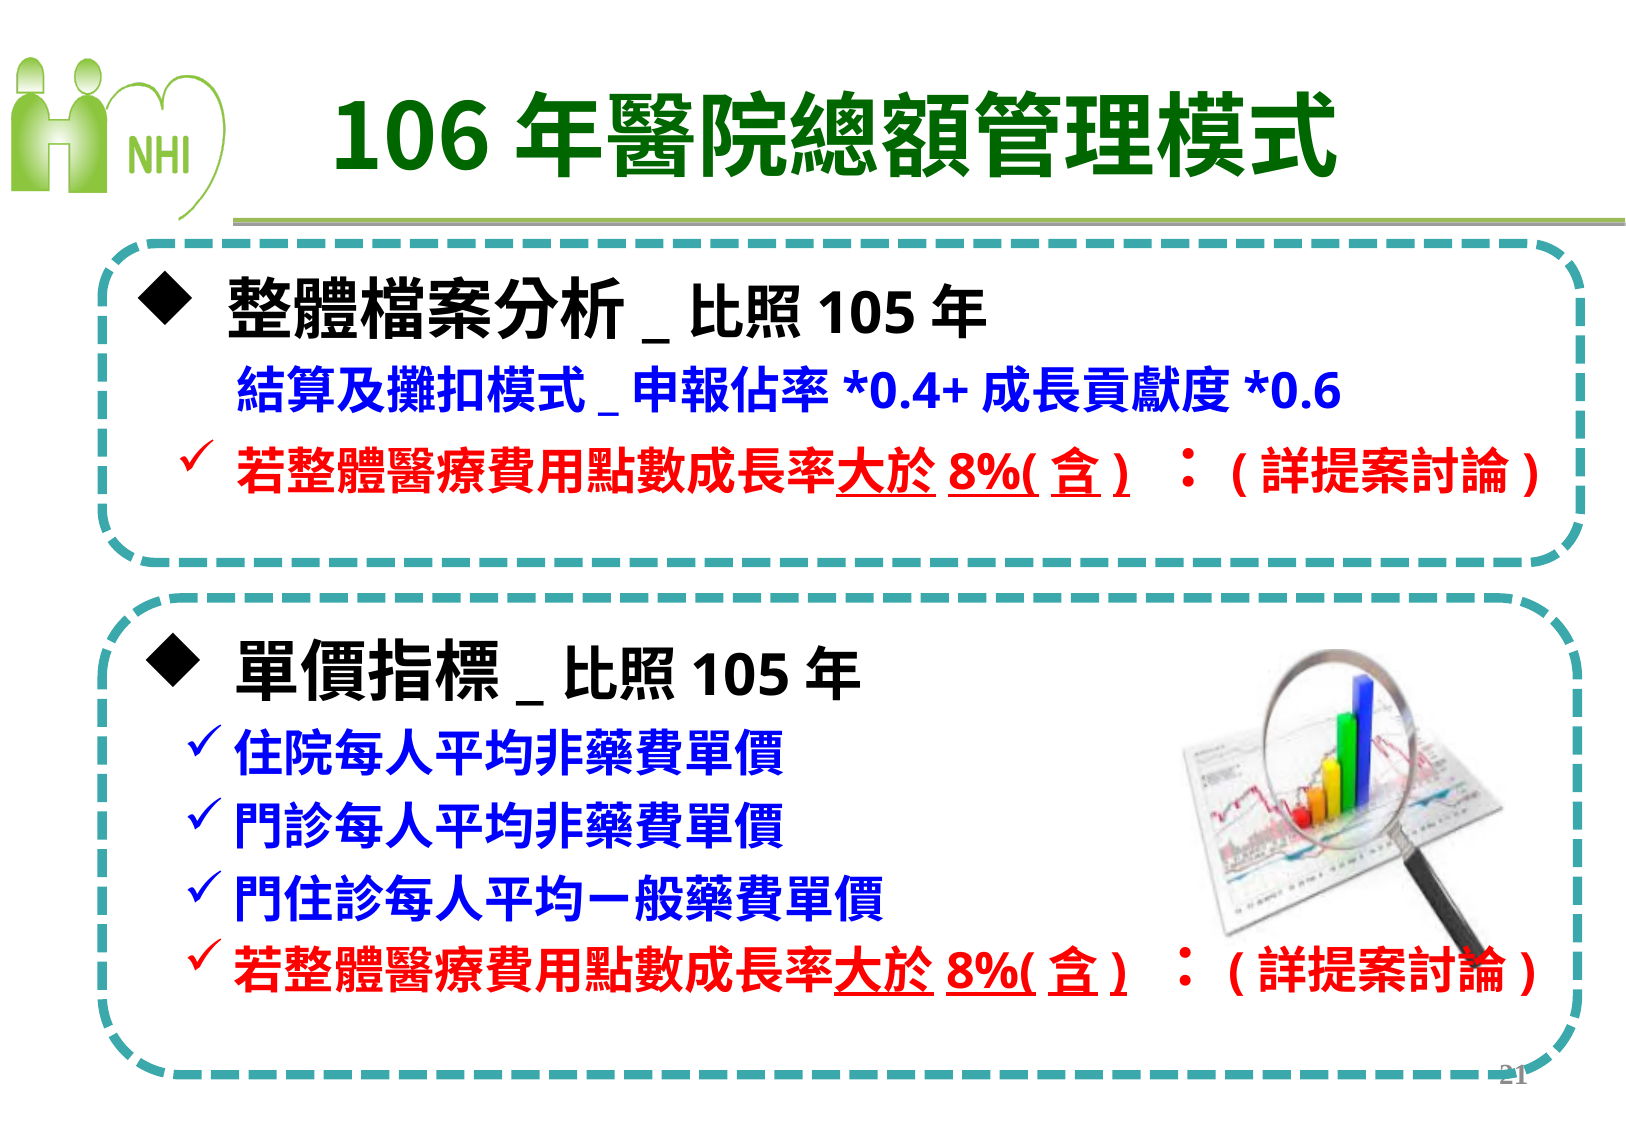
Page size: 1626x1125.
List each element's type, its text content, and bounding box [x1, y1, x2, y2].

slide_number <編號> [1164, 1061, 1544, 1103]
title 106年醫院總額管理模式 [245, 45, 1424, 220]
text_box 單價指標_比照105年 住院每人平均非藥費單價 門診每人平均非藥費單價 門住診每人平均ㄧ般藥費單價 若整體醫療費用點數成長率大於8%(含) ：(詳提案討論) [102, 597, 1578, 1075]
text_box 整體檔案分析_比照105年 結算及攤扣模式_申報佔率*0.4+成長貢獻度*0.6 若整體醫療費用點數成長率大於8%(含) ：(詳提案討論) [102, 243, 1581, 563]
picture [0, 42, 233, 233]
